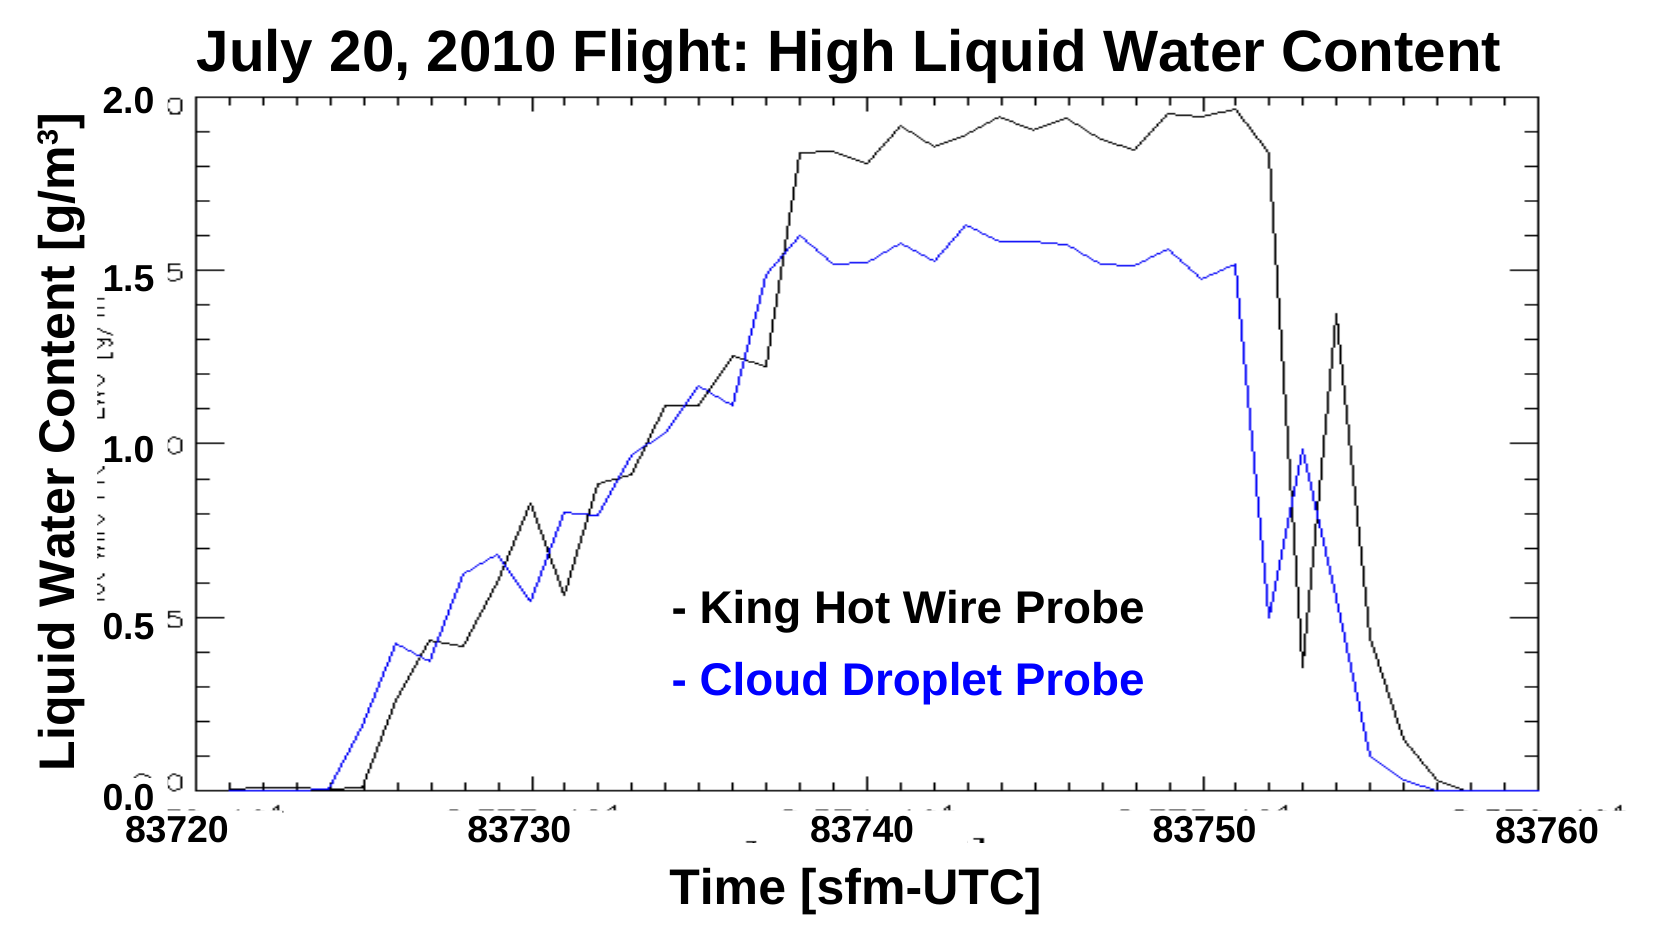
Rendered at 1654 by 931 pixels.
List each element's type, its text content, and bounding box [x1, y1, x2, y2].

text_box Time [sfm-UTC] [161, 851, 1550, 923]
text_box 83720 [71, 810, 283, 847]
text_box - King Hot Wire Probe - Cloud Droplet Probe [637, 552, 1180, 714]
text_box 83760 [1441, 810, 1653, 847]
text_box 0.0 [89, 778, 168, 810]
text_box 83750 [1099, 810, 1311, 847]
text_box Liquid Water Content [g/m3] [22, 10, 98, 874]
text_box 83730 [413, 810, 625, 847]
text_box 1.5 [89, 258, 168, 295]
picture [98, 23, 1633, 843]
text_box 1.0 [89, 429, 168, 467]
text_box July 20, 2010 Flight: High Liquid Water Content [98, 11, 1619, 92]
text_box 83740 [756, 810, 968, 847]
text_box 2.0 [89, 81, 168, 118]
text_box 0.5 [89, 606, 168, 644]
